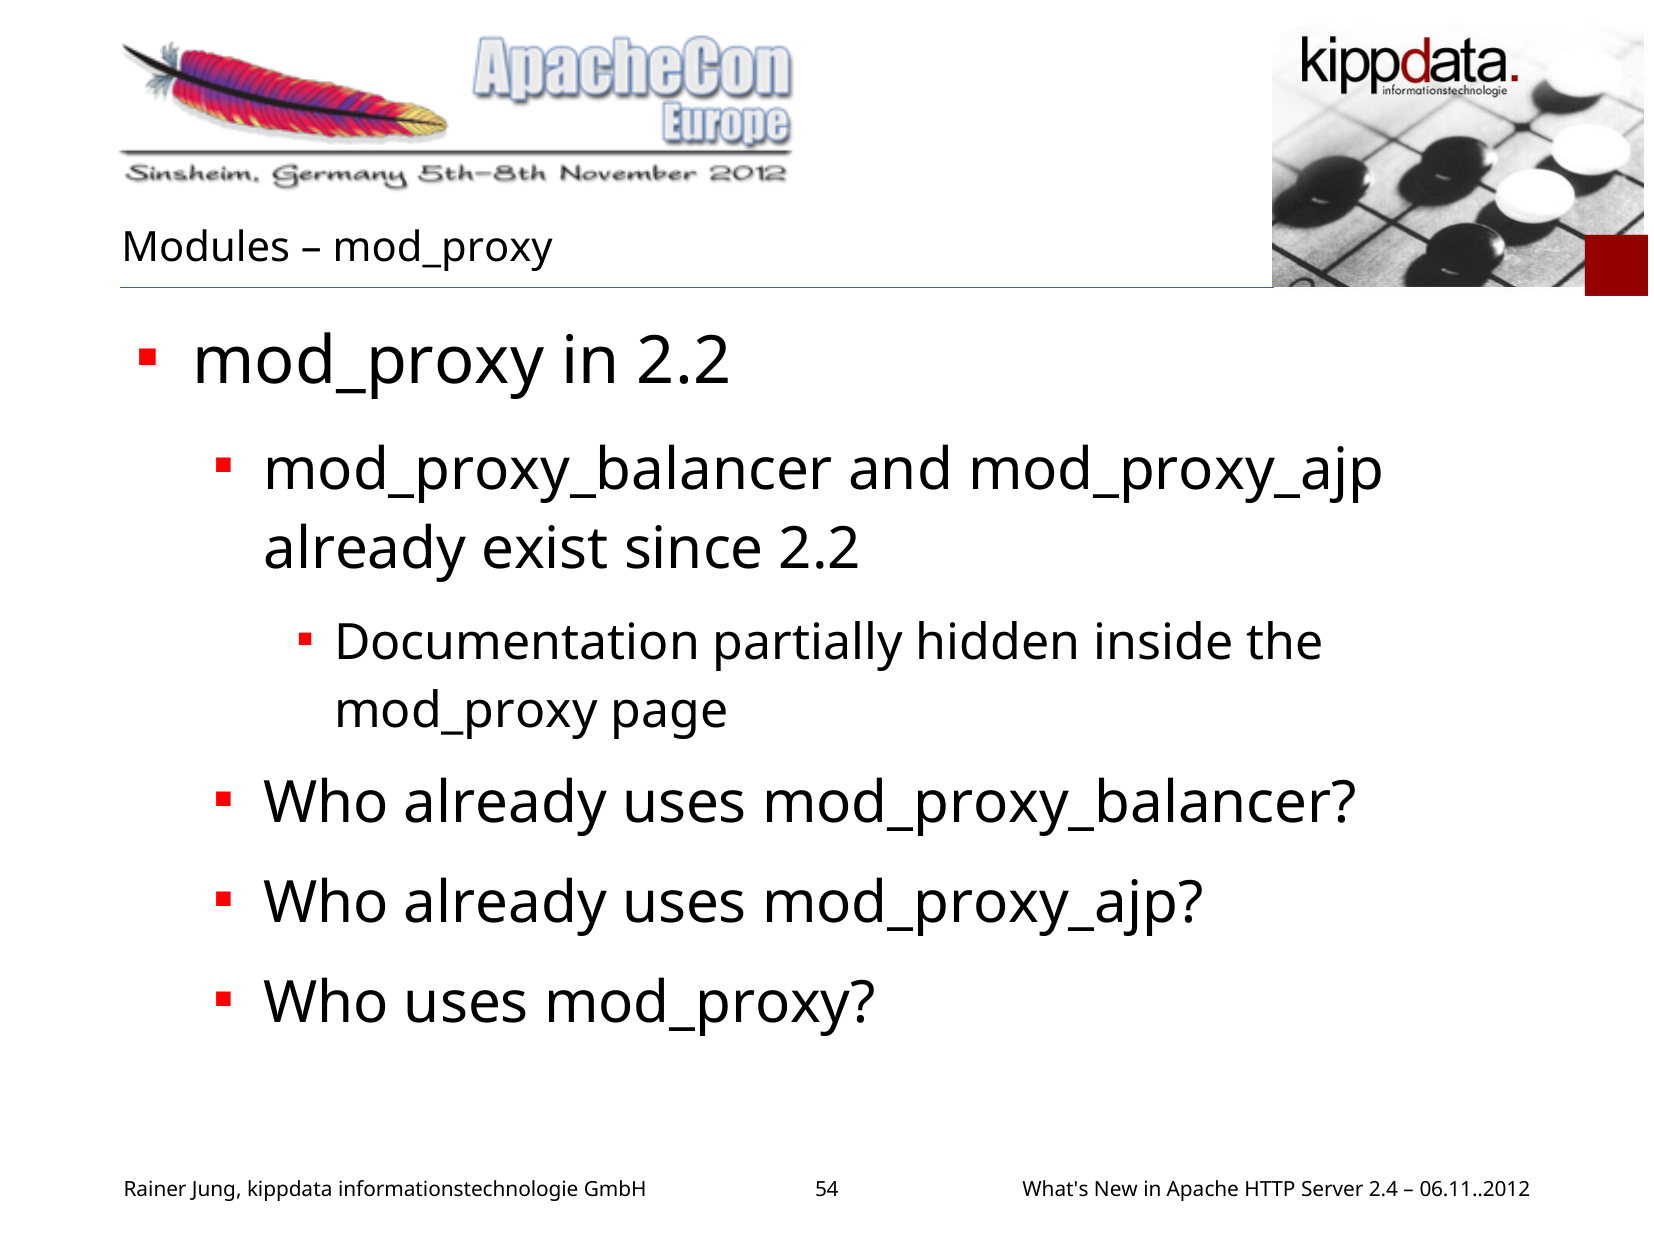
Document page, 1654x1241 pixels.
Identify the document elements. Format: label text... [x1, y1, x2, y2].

list mod_proxy in 2.2 mod_proxy_balancer and mod_proxy_ajp already exist since 2.2 Documentation partially hidden inside the mod_proxy page Who already uses mod_proxy_balancer? Who already uses mod_proxy_ajp? Who uses mod_proxy? [121, 312, 1534, 1150]
picture [113, 32, 797, 195]
title Modules – mod_proxy [121, 204, 1242, 286]
picture [1272, 5, 1648, 302]
